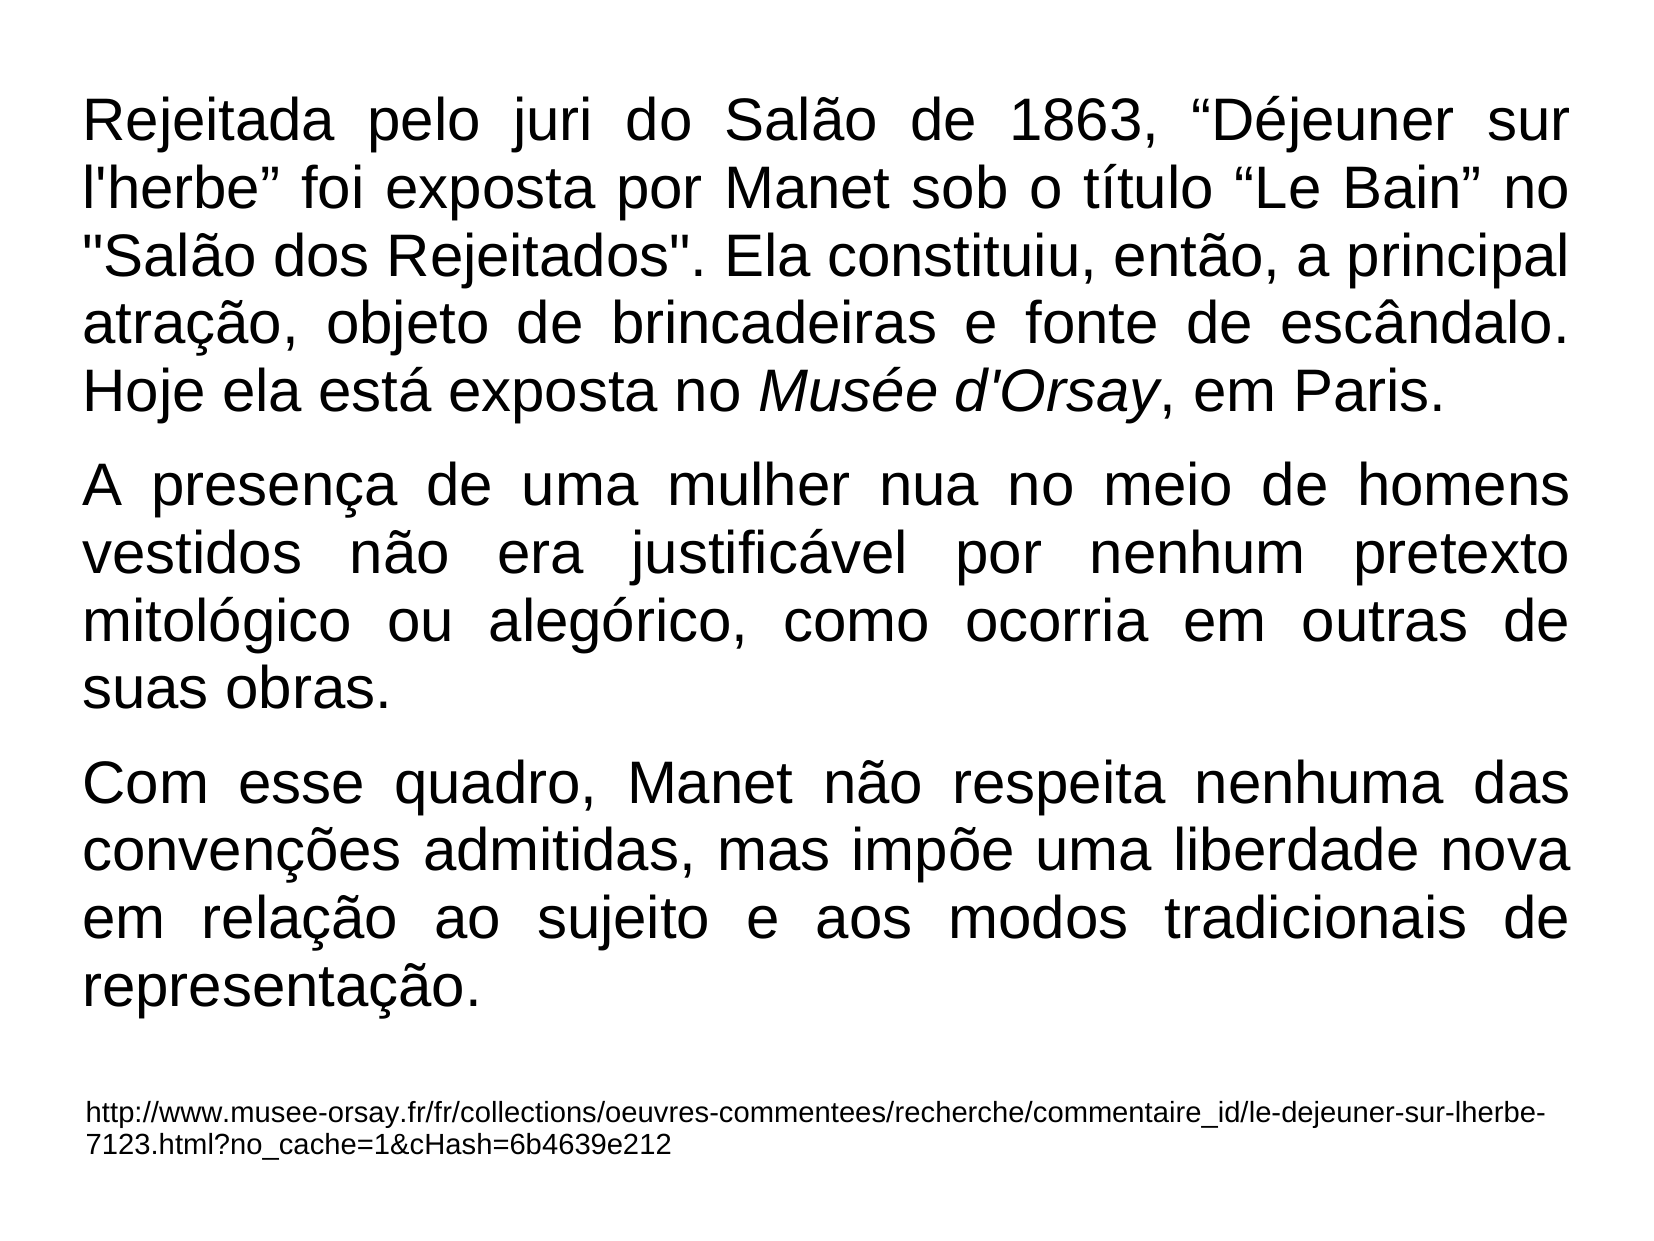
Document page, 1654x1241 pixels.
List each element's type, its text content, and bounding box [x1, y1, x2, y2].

text_box http://www.musee-orsay.fr/fr/collections/oeuvres-commentees/recherche/commentaire_id/le-dejeuner-sur-lherbe-7123.html?no_cache=1&cHash=6b4639e212 [70, 1086, 1595, 1168]
list Rejeitada pelo juri do Salão de 1863, “Déjeuner sur l'herbe” foi exposta por Manet sob o título “Le Bain” no "Salão dos Rejeitados". Ela constituiu, então, a principal atração, objeto de brincadeiras e fonte de escândalo. Hoje ela está exposta no Musée d'Orsay, em Paris. A presença de uma mulher nua no meio de homens vestidos não era justificável por nenhum pretexto mitológico ou alegórico, como ocorria em outras de suas obras. Com esse quadro, Manet não respeita nenhuma das convenções admitidas, mas impõe uma liberdade nova em relação ao sujeito e aos modos tradicionais de representação. [82, 82, 1571, 1052]
